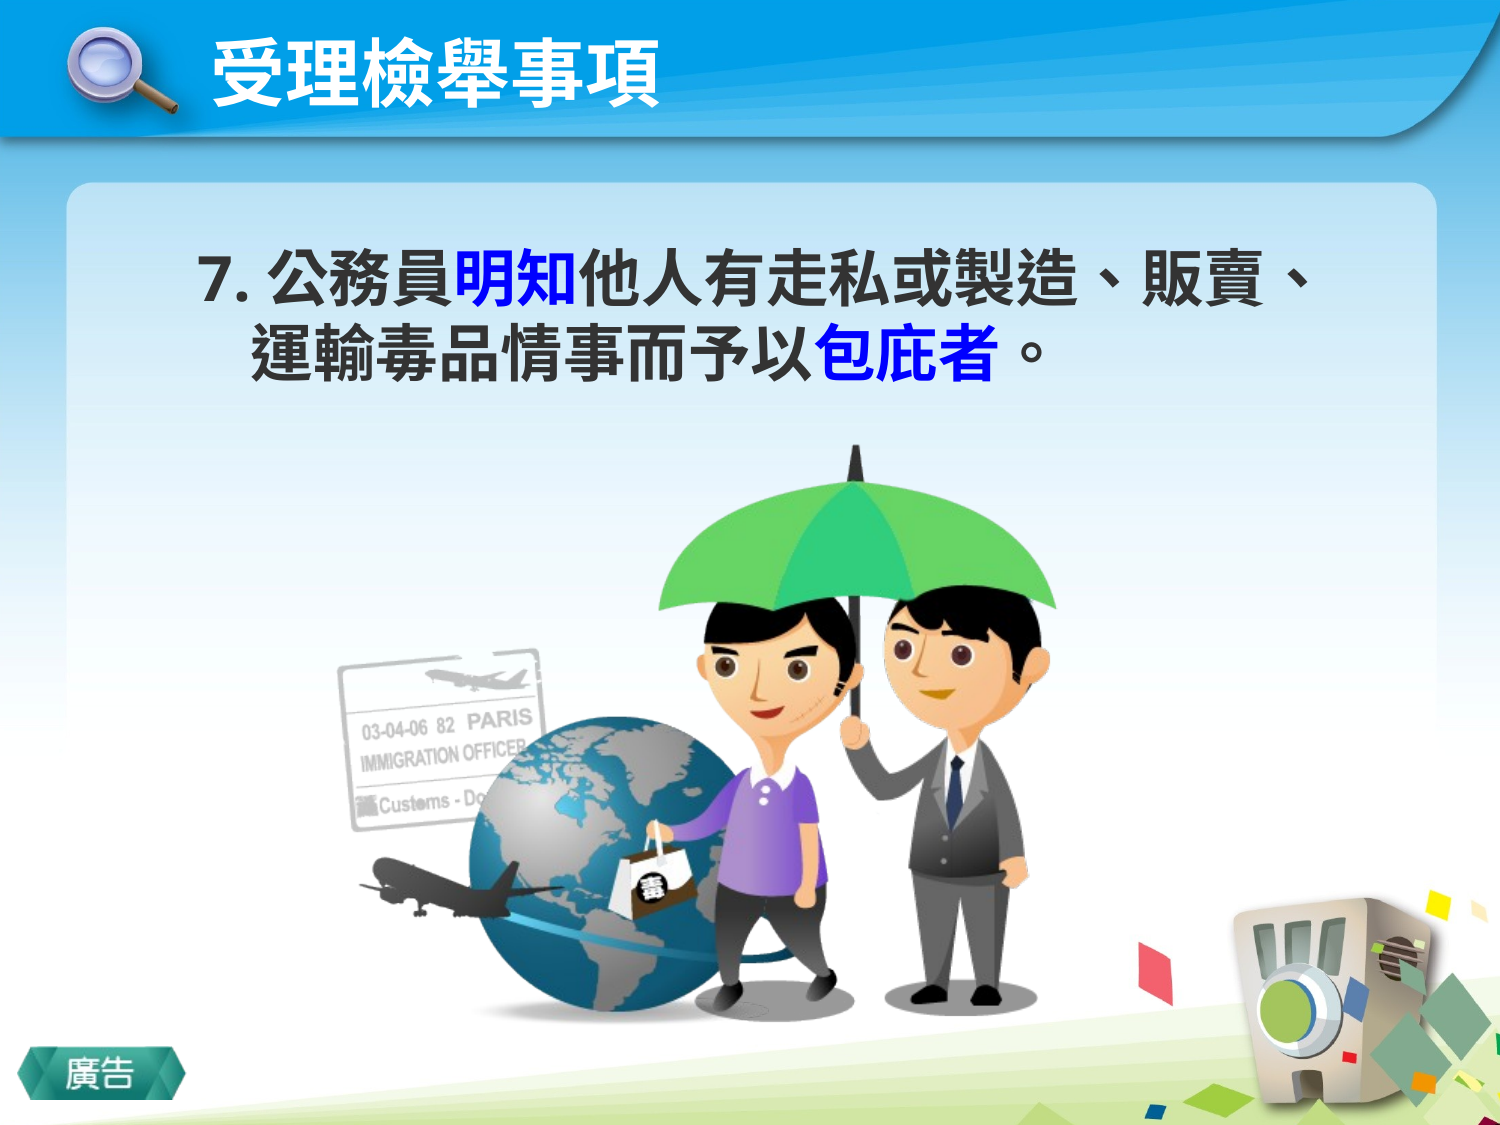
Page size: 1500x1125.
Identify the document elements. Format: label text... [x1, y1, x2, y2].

picture [67, 27, 179, 114]
picture [0, 0, 1500, 1125]
text_box 7.公務員明知他人有走私或製造、販賣、運輸毒品情事而予以包庇者。 [183, 231, 1400, 397]
text_box 受理檢舉事項 [195, 18, 680, 125]
